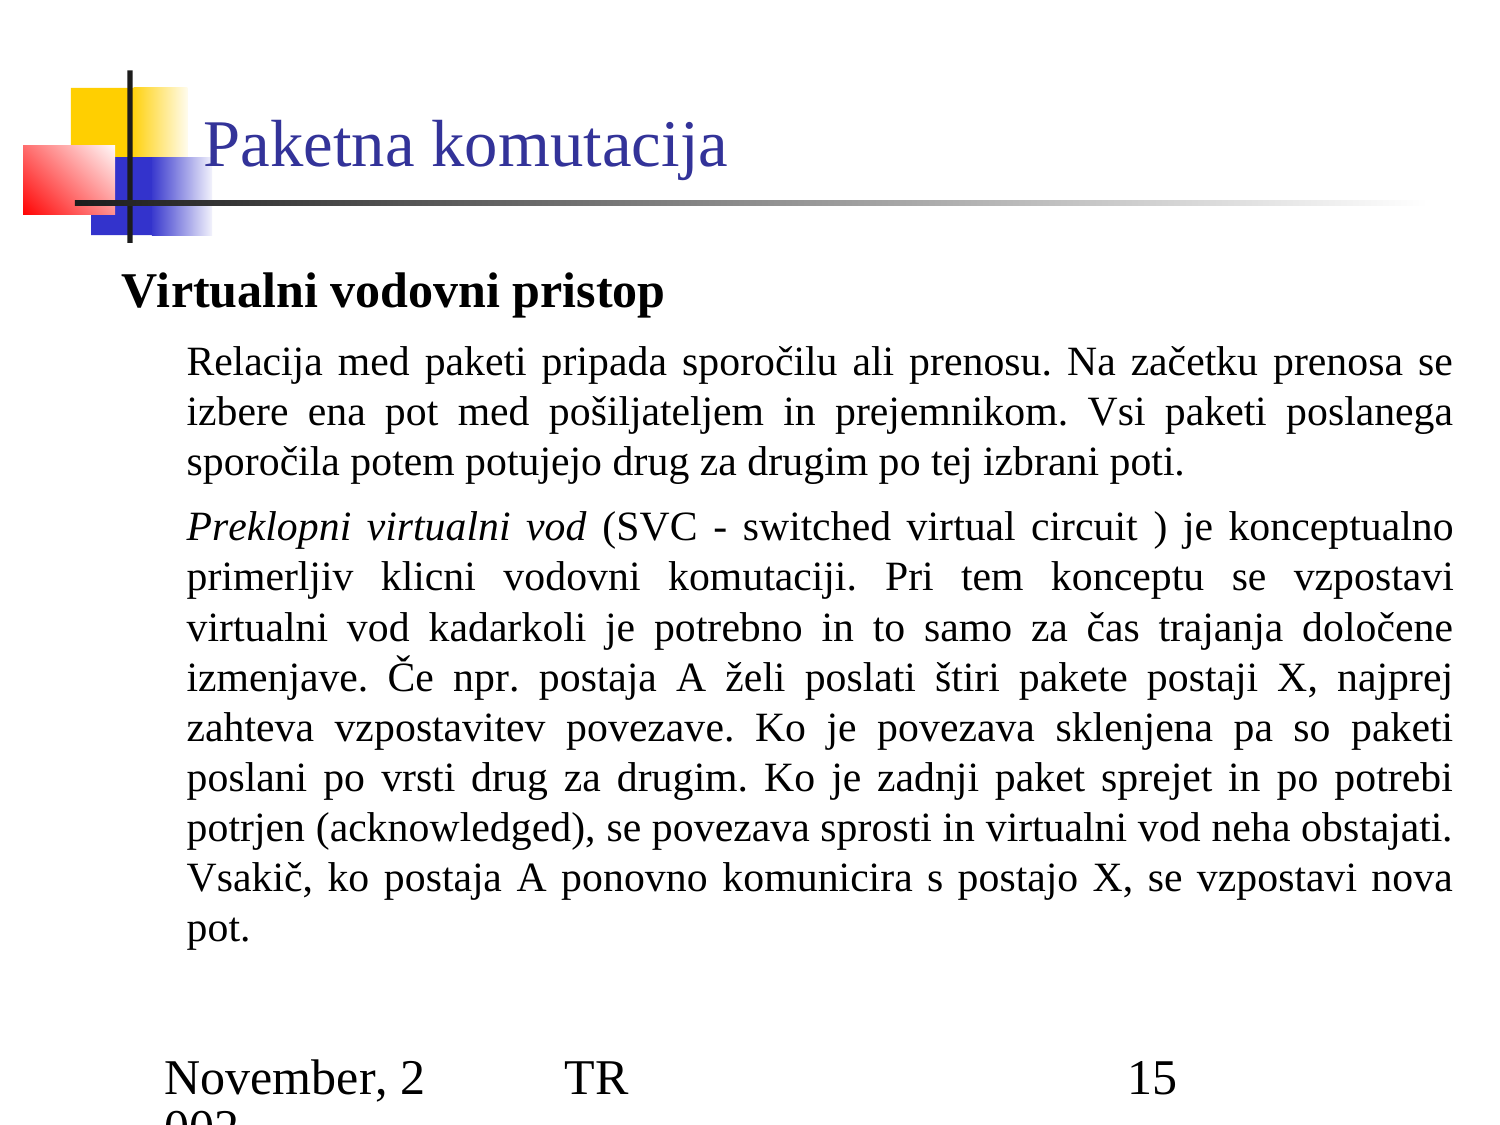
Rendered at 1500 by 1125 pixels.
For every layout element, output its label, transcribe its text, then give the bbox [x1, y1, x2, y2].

title Paketna komutacija [188, 92, 1468, 188]
list Virtualni vodovni pristop Relacija med paketi pripada sporočilu ali prenosu. Na začetku prenosa se izbere ena pot med pošiljateljem in prejemnikom. Vsi paketi poslanega sporočila potem potujejo drug za drugim po tej izbrani poti. Preklopni virtualni vod (SVC - switched virtual circuit ) je konceptualno primerljiv klicni vodovni komutaciji. Pri tem konceptu se vzpostavi virtualni vod kadarkoli je potrebno in to samo za čas trajanja določene izmenjave. Če npr. postaja A želi poslati štiri pakete postaji X, najprej zahteva vzpostavitev povezave. Ko je povezava sklenjena pa so paketi poslani po vrsti drug za drugim. Ko je zadnji paket sprejet in po potrebi potrjen (acknowledged), se povezava sprosti in virtualni vod neha obstajati. Vsakič, ko postaja A ponovno komunicira s postajo X, se vzpostavi nova pot. [50, 249, 1469, 1023]
